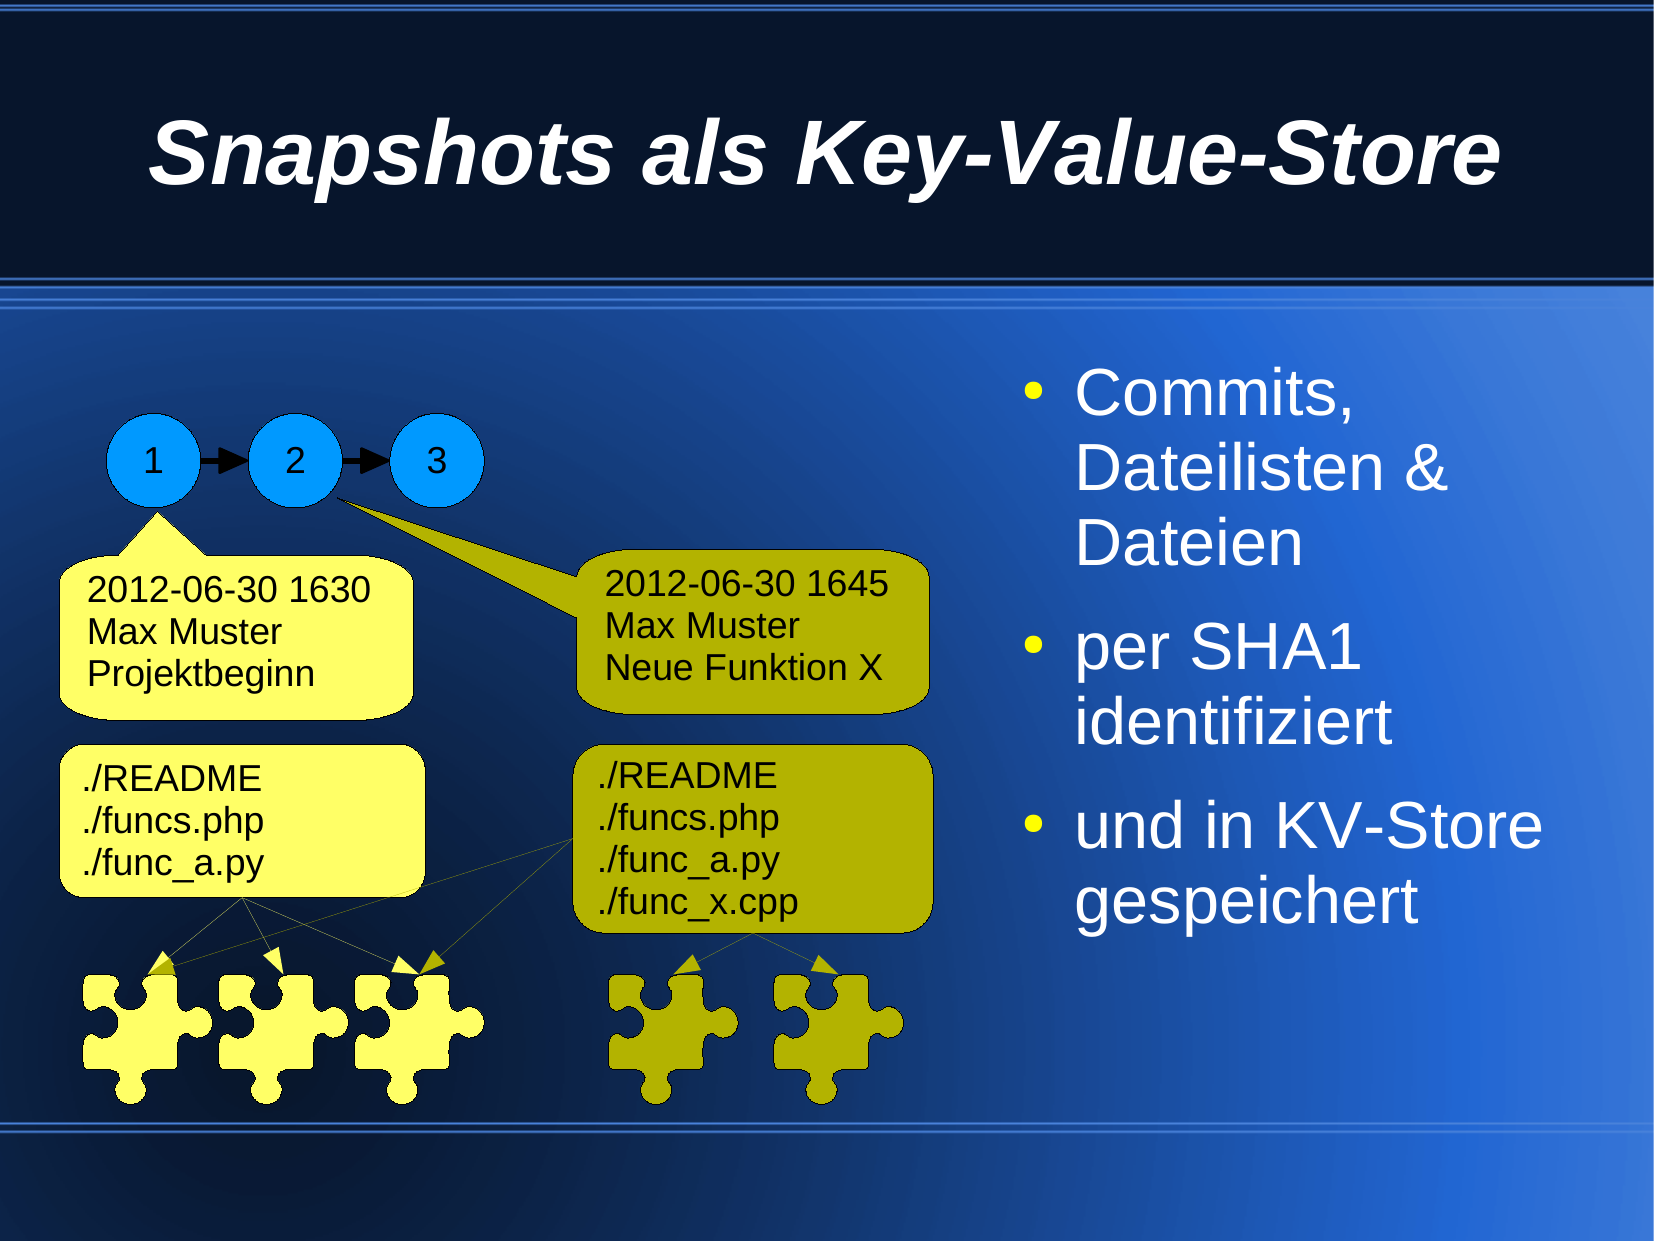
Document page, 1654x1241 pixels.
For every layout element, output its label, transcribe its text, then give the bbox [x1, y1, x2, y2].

picture [0, 0, 1654, 1241]
text_box 2 [248, 413, 343, 508]
title Snapshots als Key-Value-Store [82, 49, 1571, 257]
text_box ./README ./funcs.php ./func_a.py ./func_x.cpp [572, 744, 934, 934]
text_box [354, 974, 485, 1105]
text_box [82, 974, 213, 1105]
text_box 1 [106, 413, 201, 508]
text_box 3 [389, 413, 485, 508]
text_box 2012-06-30 1645 Max Muster Neue Funktion X [337, 497, 930, 715]
text_box 2012-06-30 1630 Max Muster Projektbeginn [59, 511, 414, 721]
text_box [218, 974, 349, 1105]
text_box ./README ./funcs.php ./func_a.py [59, 744, 426, 898]
text_box [608, 974, 739, 1105]
text_box [773, 974, 904, 1105]
list Commits, Dateilisten & Dateien per SHA1 identifiziert und in KV-Store gespeichert [1003, 355, 1572, 1075]
